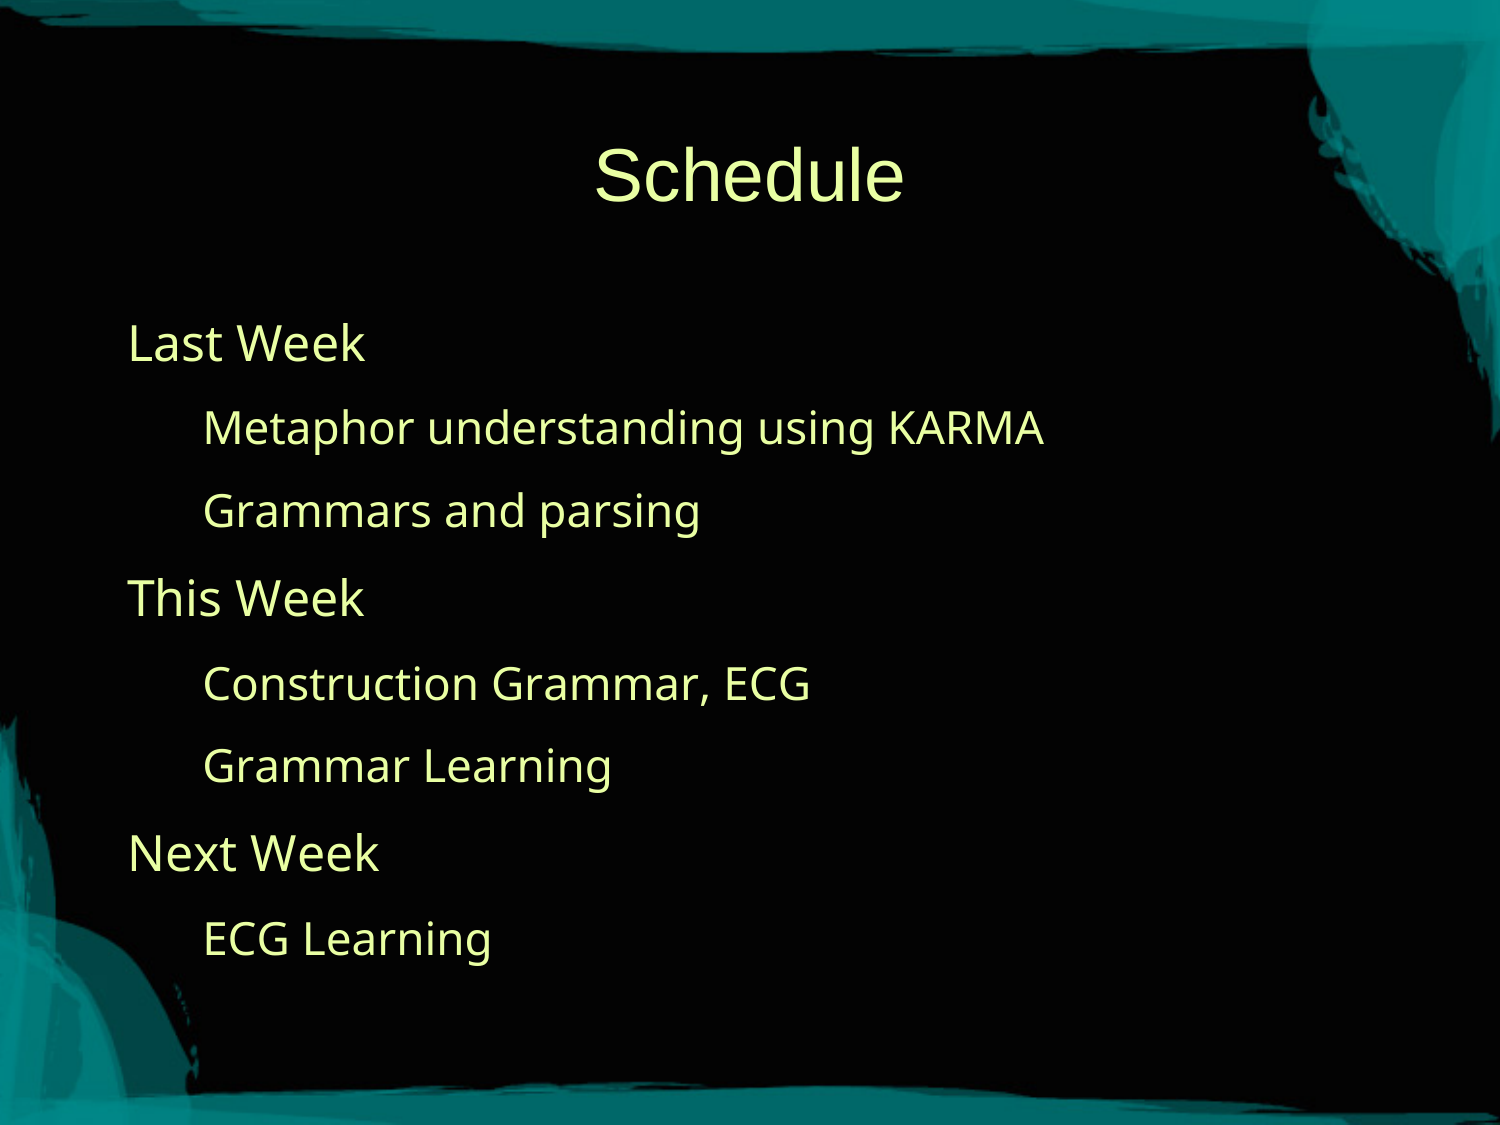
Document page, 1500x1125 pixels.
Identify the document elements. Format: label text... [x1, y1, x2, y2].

title Schedule [112, 87, 1388, 263]
list Last Week Metaphor understanding using KARMA Grammars and parsing This Week Construction Grammar, ECG Grammar Learning Next Week ECG Learning [112, 299, 1388, 1022]
picture [0, 0, 1500, 1125]
